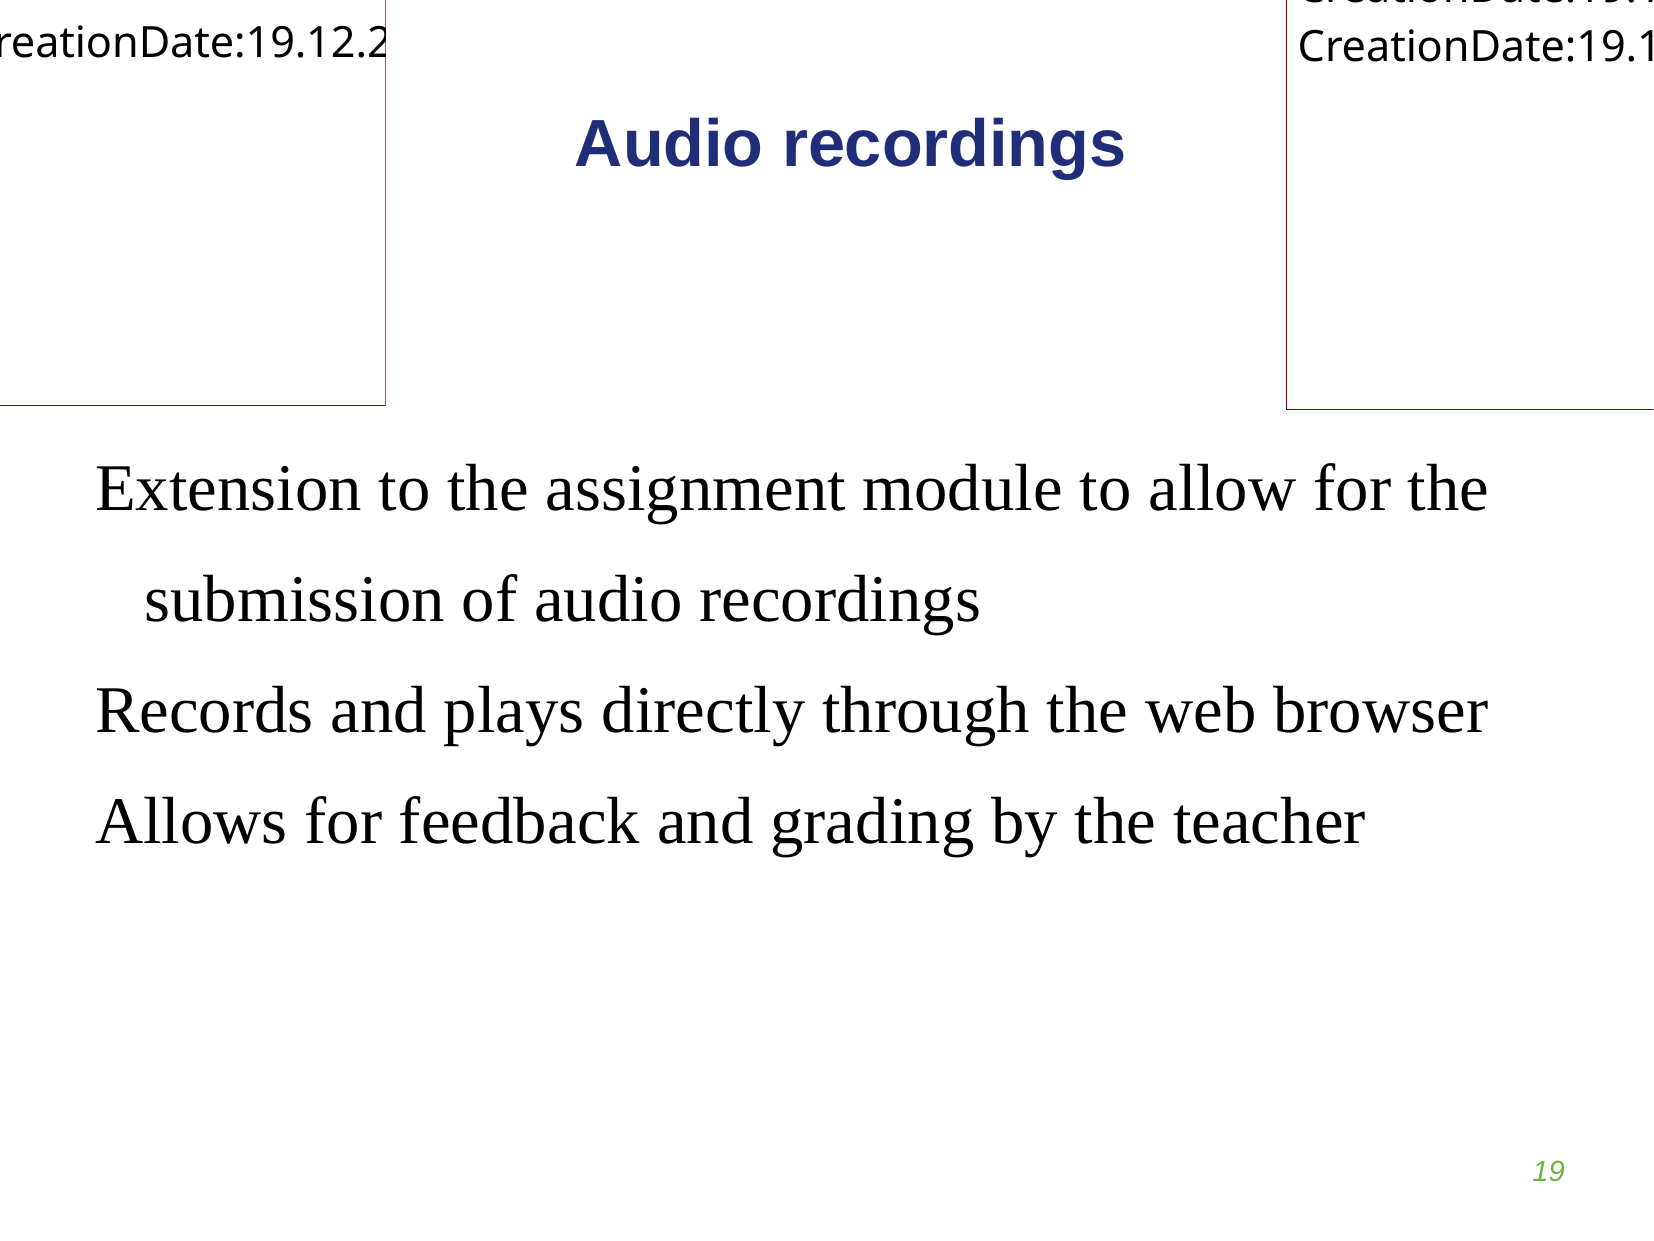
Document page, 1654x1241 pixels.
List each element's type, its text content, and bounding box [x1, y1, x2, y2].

title Audio recordings [409, 39, 1292, 247]
list Extension to the assignment module to allow for the submission of audio recordings Records and plays directly through the web browser Allows for feedback and grading by the teacher [59, 413, 1561, 1152]
